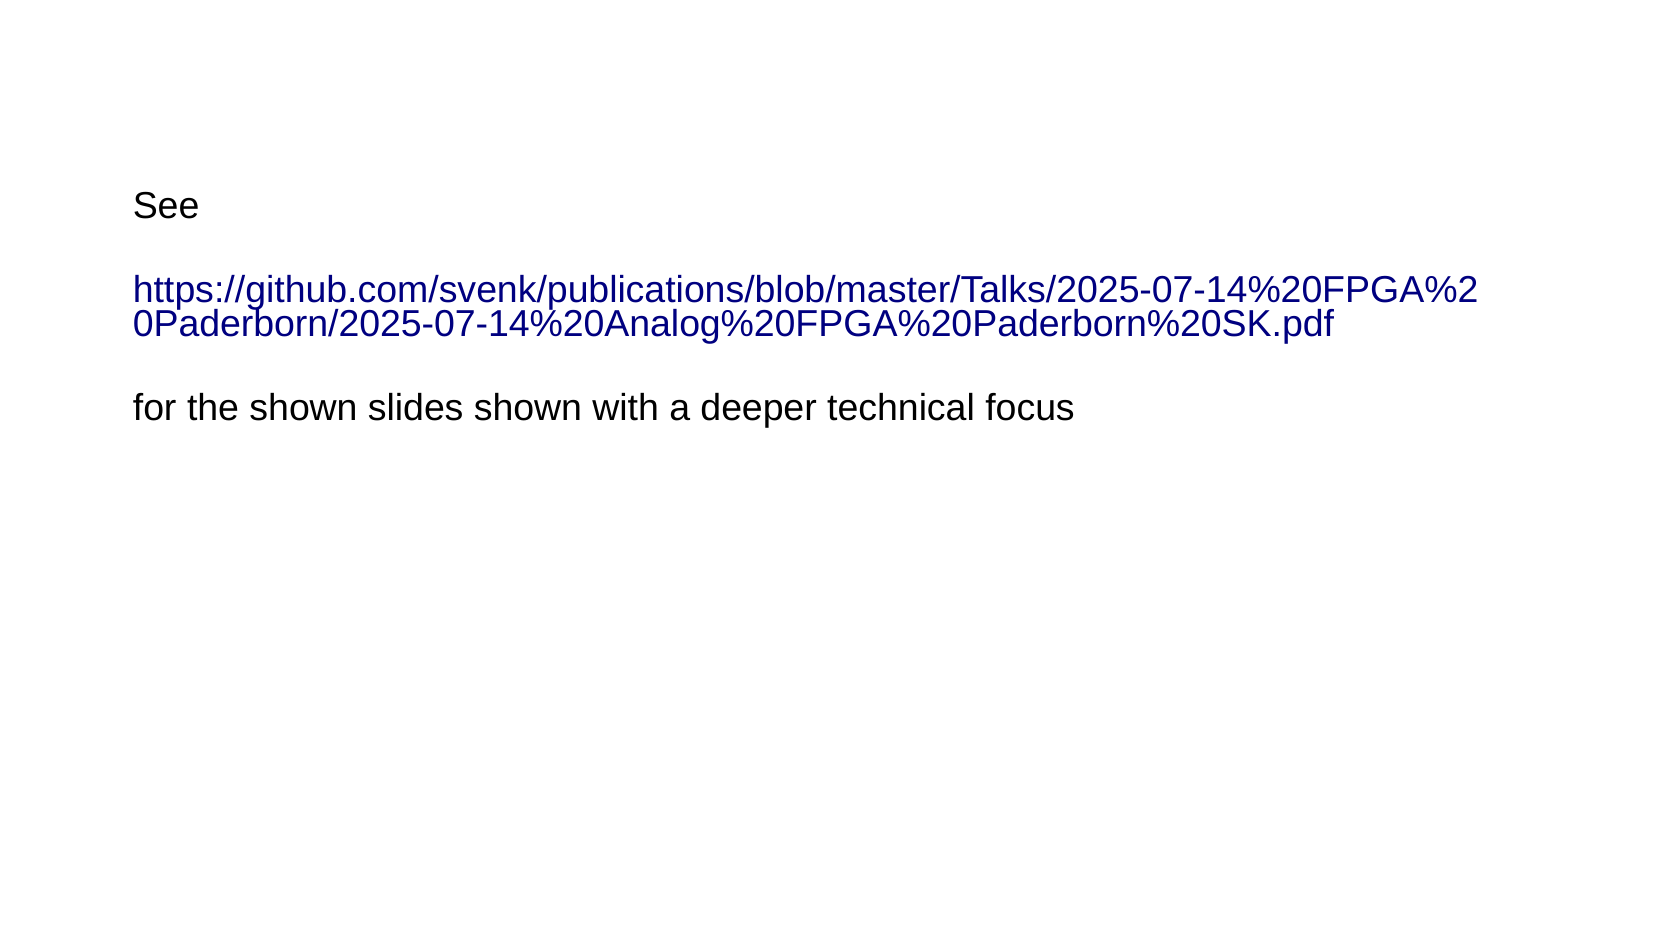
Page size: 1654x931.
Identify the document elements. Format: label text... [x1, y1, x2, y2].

text_box See https://github.com/svenk/publications/blob/master/Talks/2025-07-14%20FPGA%20Paderborn/2025-07-14%20Analog%20FPGA%20Paderborn%20SK.pdf for the shown slides shown with a deeper technical focus [118, 177, 1506, 768]
